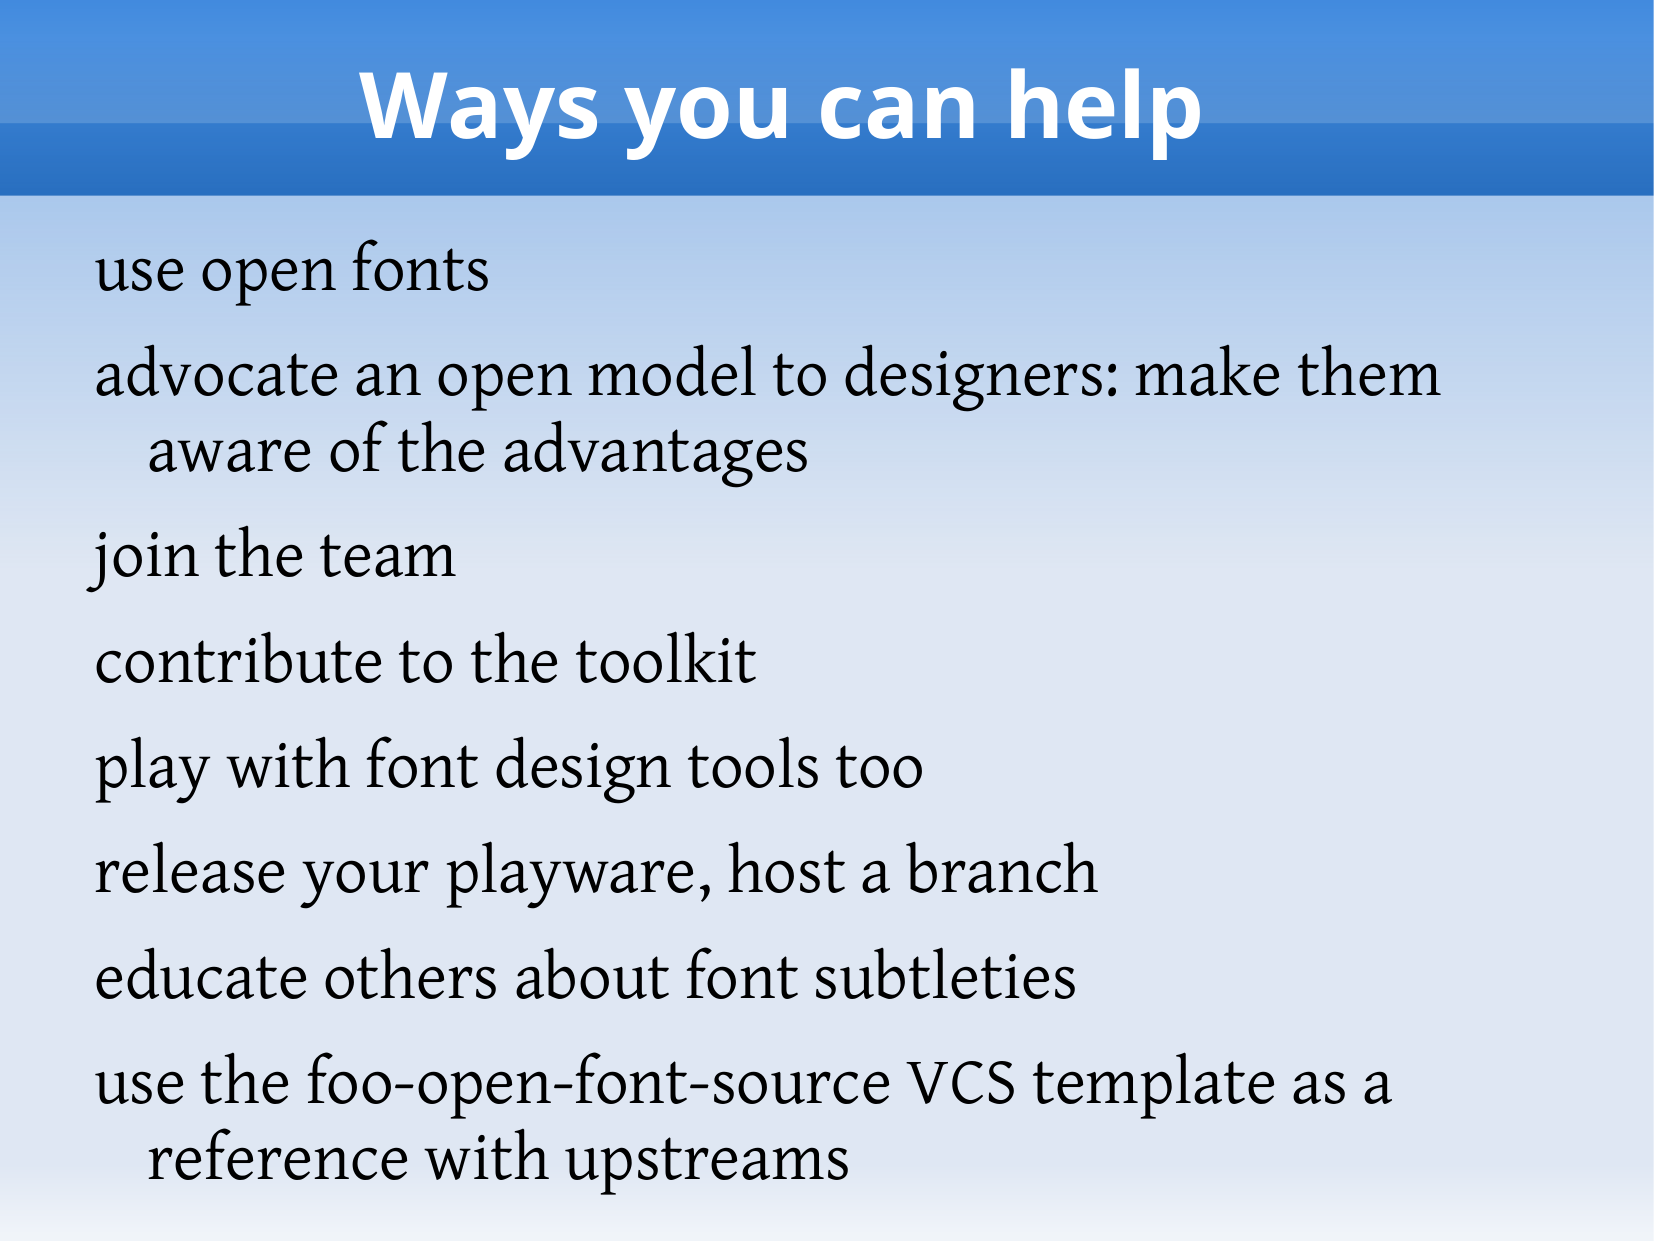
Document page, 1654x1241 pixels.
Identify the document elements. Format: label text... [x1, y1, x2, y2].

picture [0, 0, 1654, 1241]
list use open fonts advocate an open model to designers: make them aware of the advantages join the team contribute to the toolkit play with font design tools too release your playware, host a branch educate others about font subtleties use the foo-open-font-source VCS template as a reference with upstreams [76, 233, 1565, 1198]
title Ways you can help [177, 29, 1388, 178]
